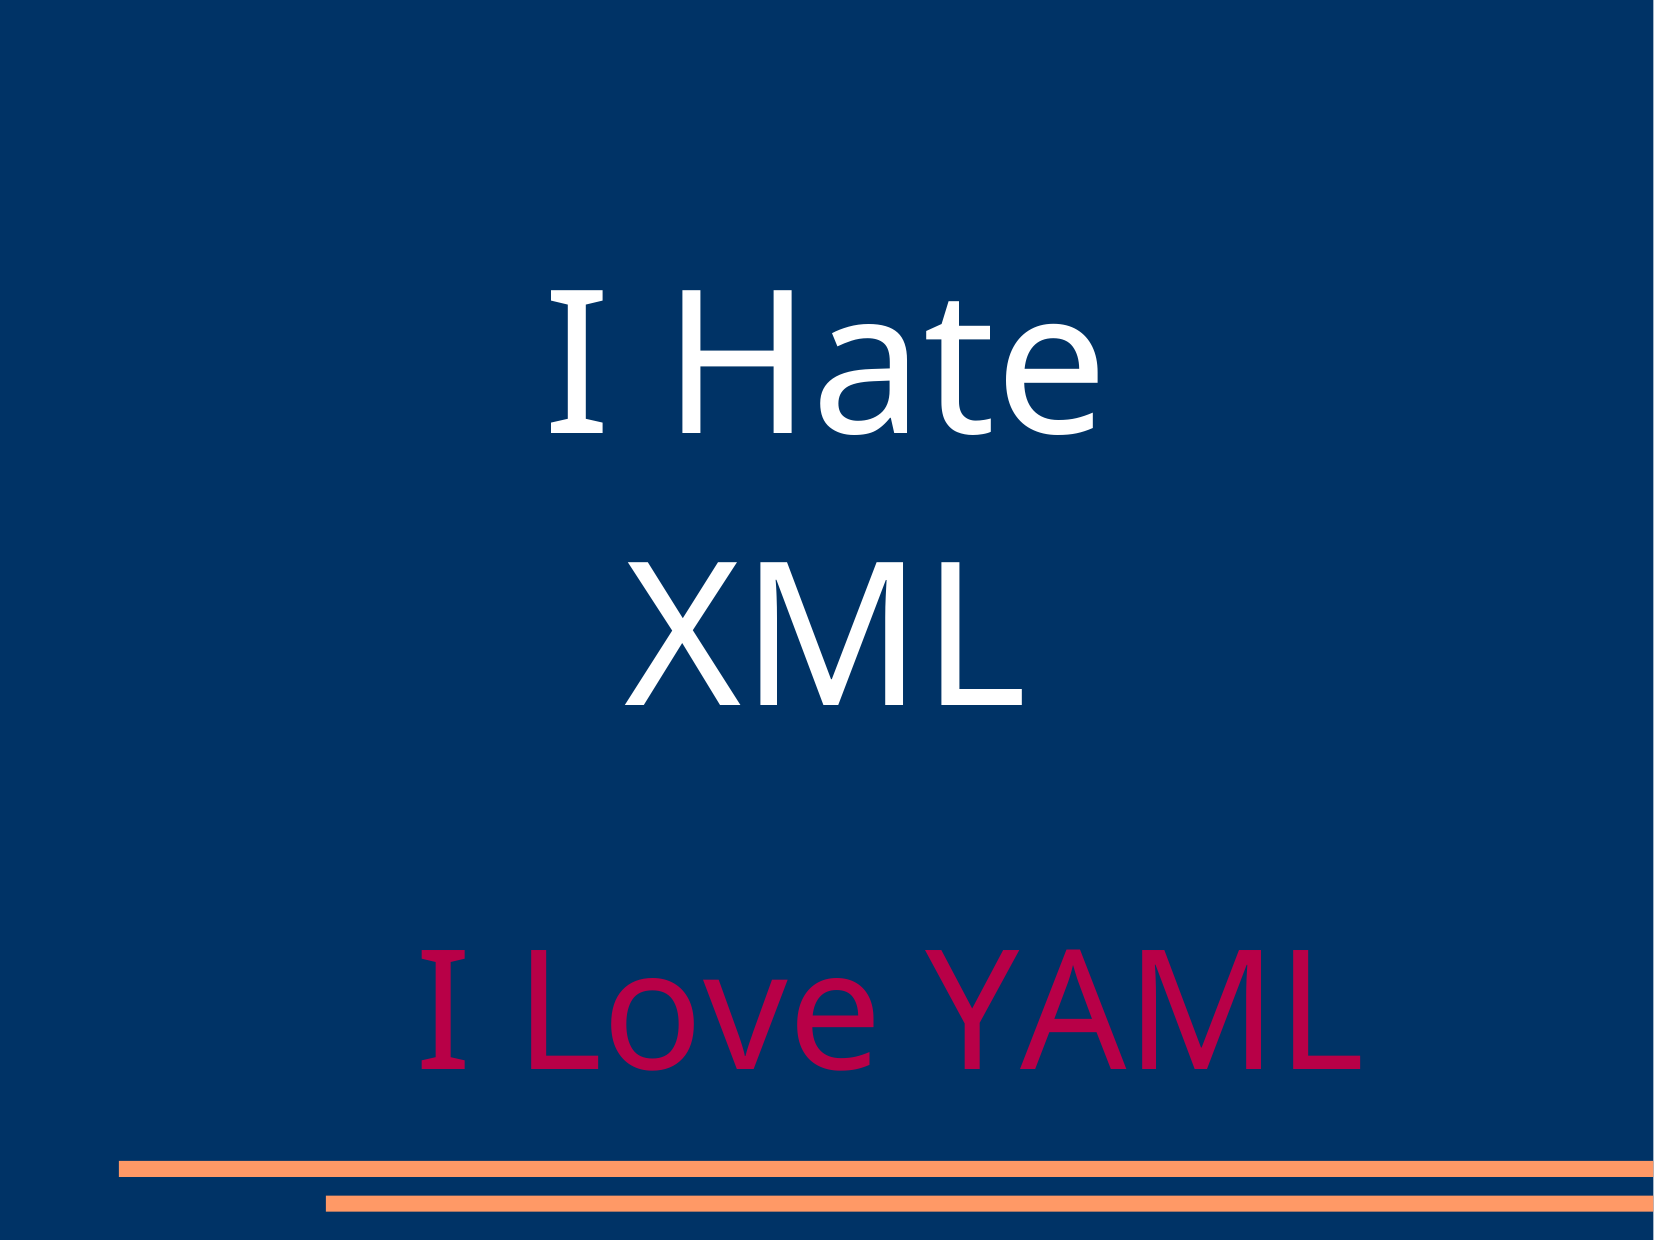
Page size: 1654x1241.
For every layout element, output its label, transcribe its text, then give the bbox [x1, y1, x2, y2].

text_box I Hate XML [467, 212, 1185, 440]
text_box I Love YAML [400, 883, 1282, 1100]
